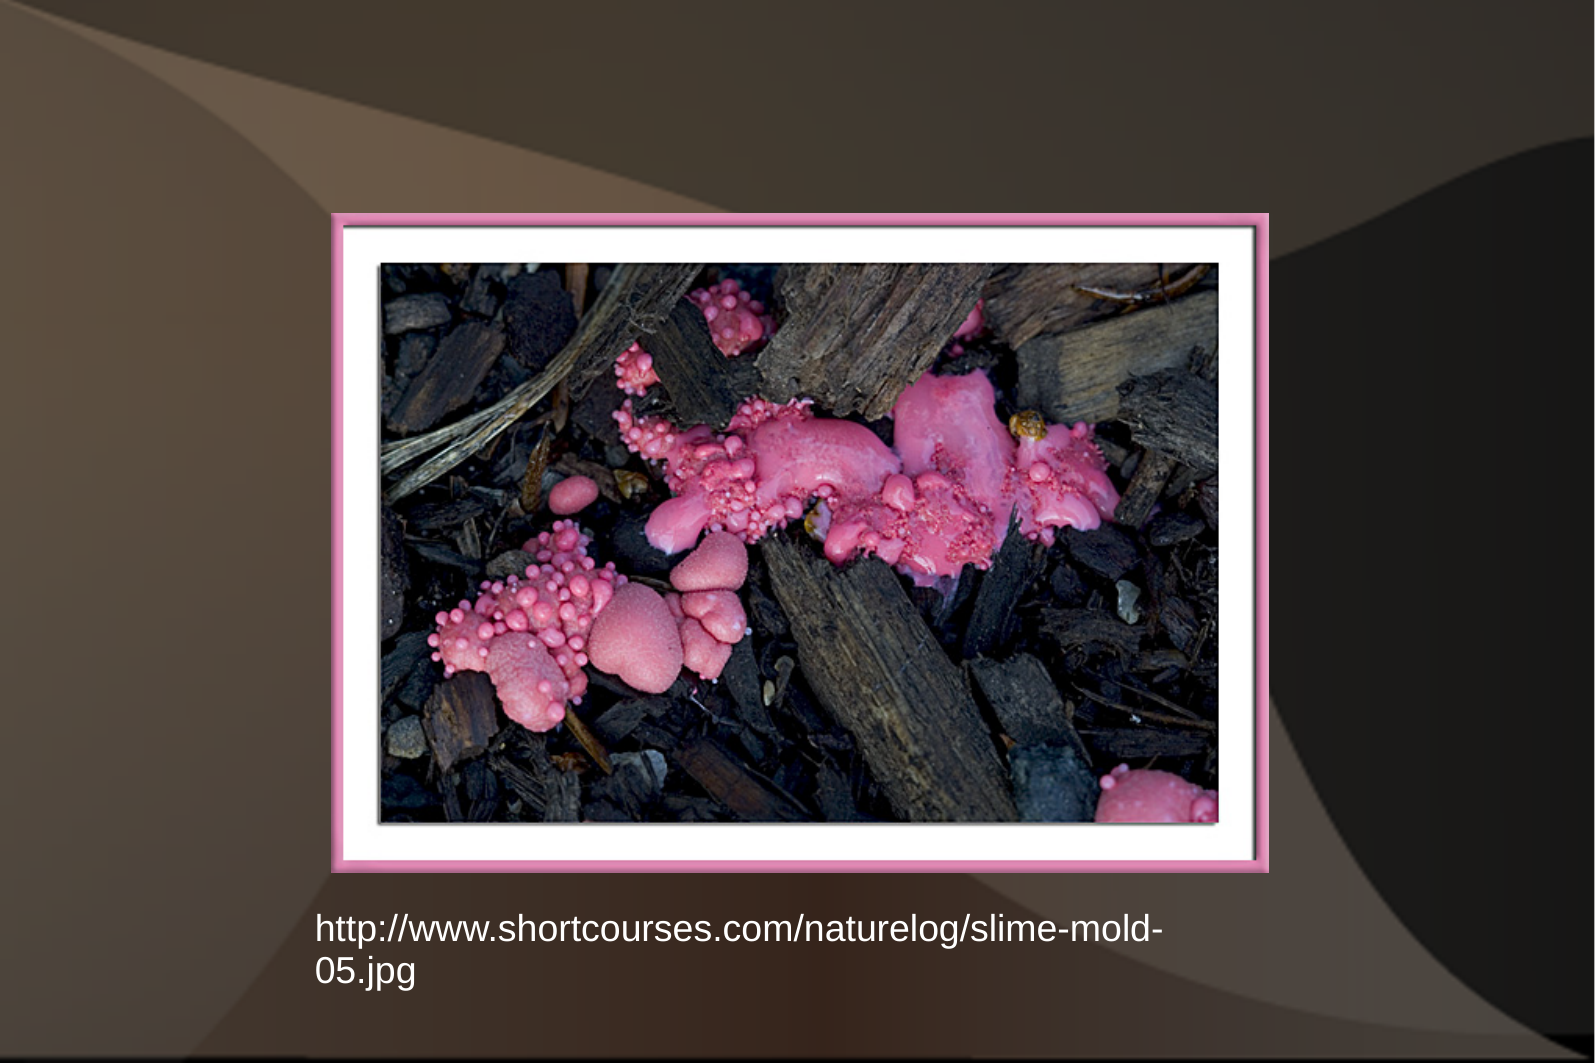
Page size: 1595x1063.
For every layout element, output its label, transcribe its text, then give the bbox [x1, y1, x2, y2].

text_box http://www.shortcourses.com/naturelog/slime-mold-05.jpg [300, 900, 1279, 957]
picture [0, 0, 1595, 1063]
